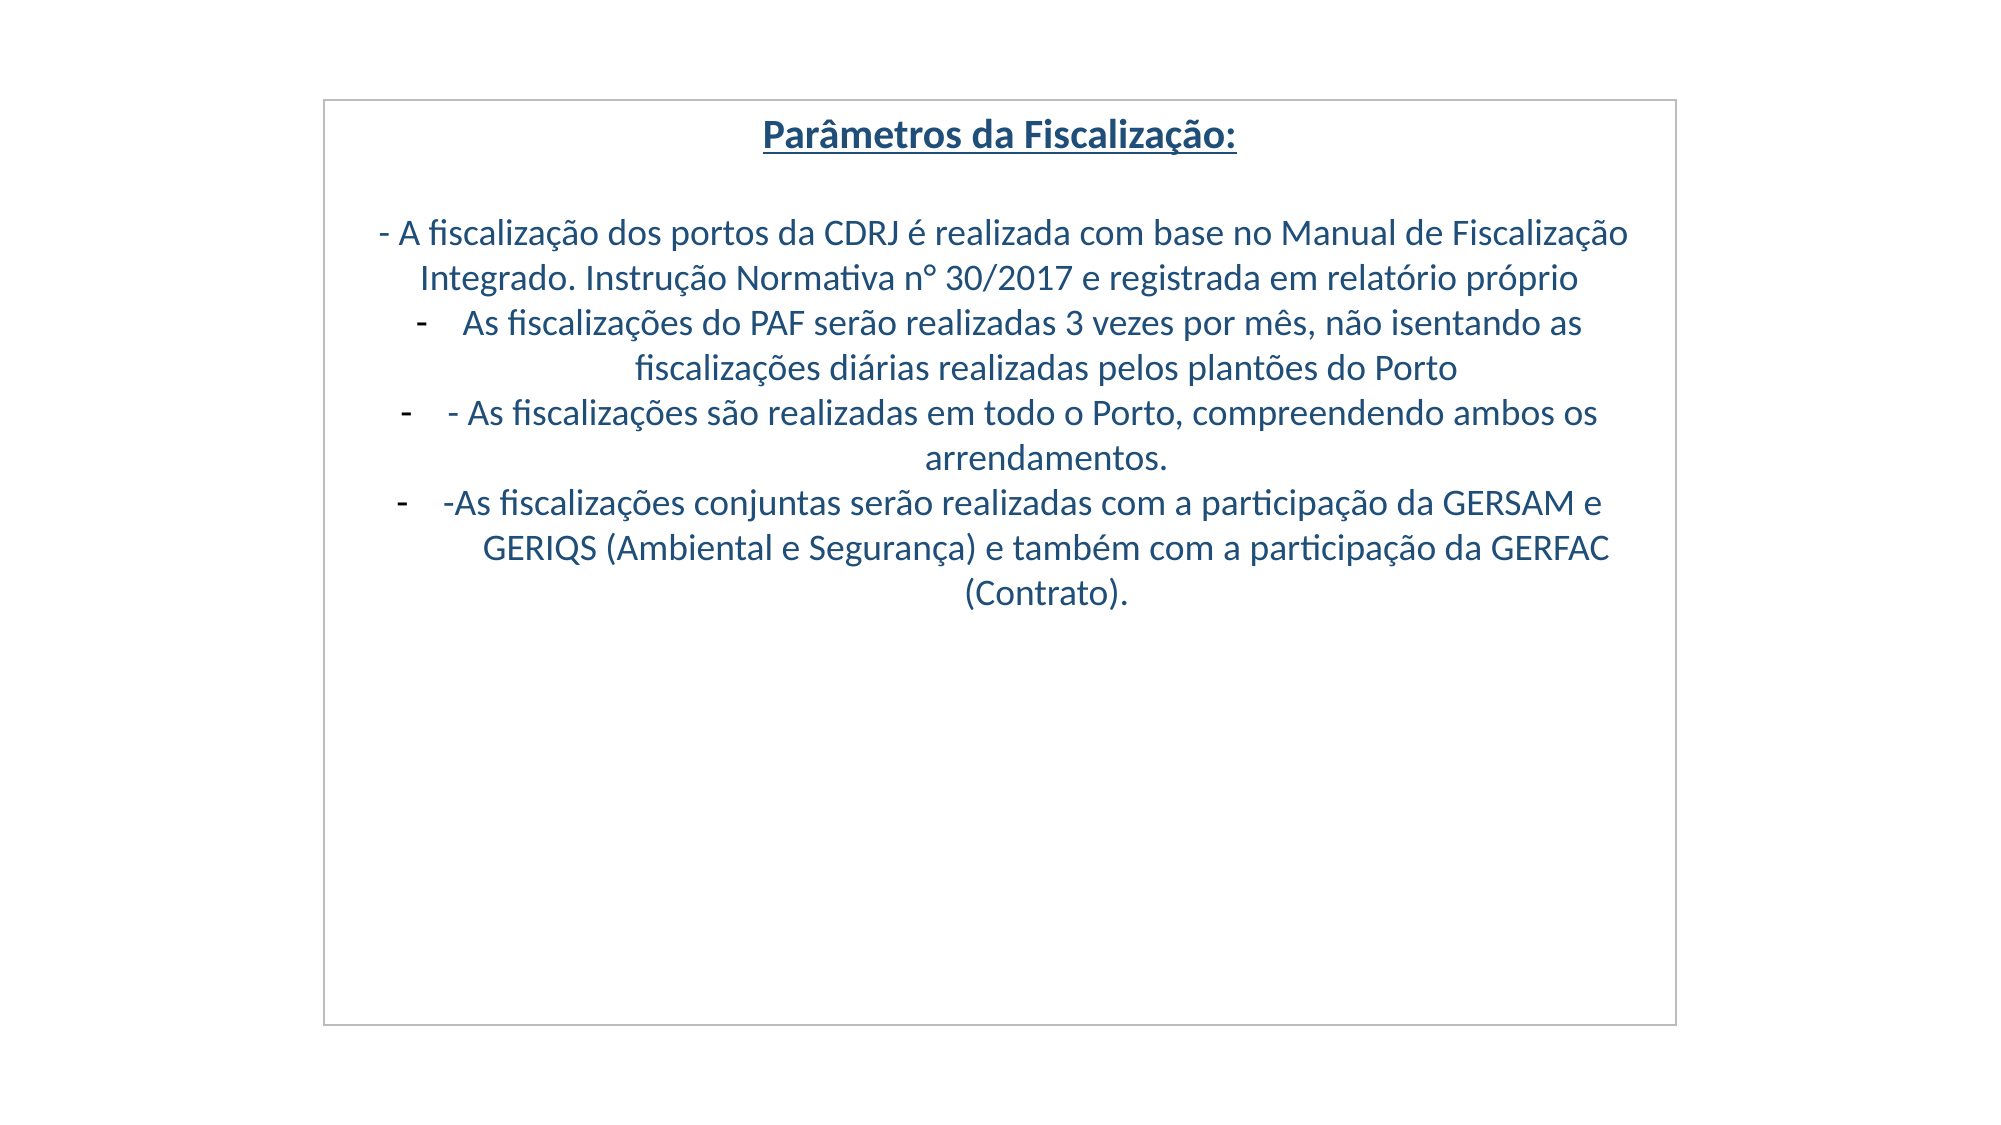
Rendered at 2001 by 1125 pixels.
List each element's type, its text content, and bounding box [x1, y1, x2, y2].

text_box Parâmetros da Fiscalização: - A fiscalização dos portos da CDRJ é realizada com base no Manual de Fiscalização Integrado. Instrução Normativa n° 30/2017 e registrada em relatório próprio As fiscalizações do PAF serão realizadas 3 vezes por mês, não isentando as fiscalizações diárias realizadas pelos plantões do Porto - As fiscalizações são realizadas em todo o Porto, compreendendo ambos os arrendamentos. -As fiscalizações conjuntas serão realizadas com a participação da GERSAM e GERIQS (Ambiental e Segurança) e também com a participação da GERFAC (Contrato). [324, 99, 1676, 1026]
